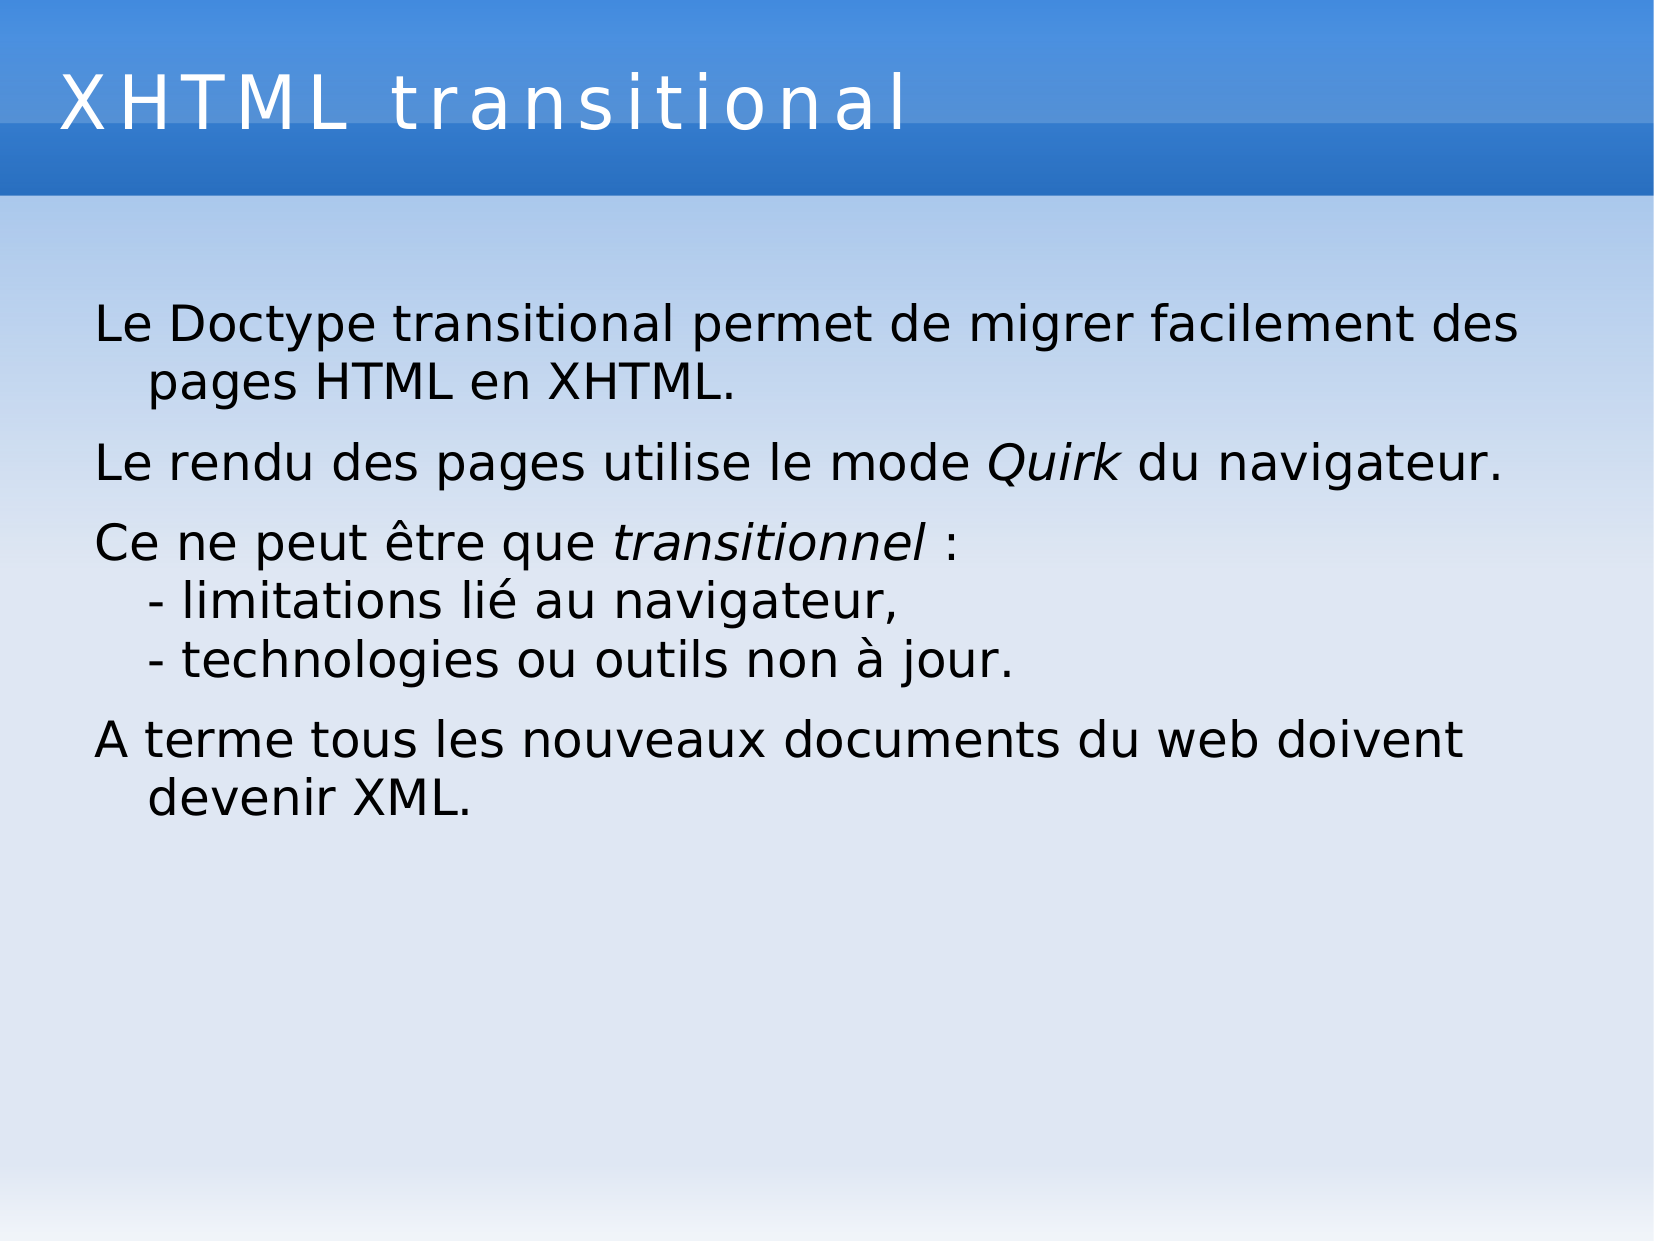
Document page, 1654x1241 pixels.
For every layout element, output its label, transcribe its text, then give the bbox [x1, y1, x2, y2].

list Le Doctype transitional permet de migrer facilement des pages HTML en XHTML. Le rendu des pages utilise le mode Quirk du navigateur. Ce ne peut être que transitionnel : - limitations lié au navigateur, - technologies ou outils non à jour. A terme tous les nouveaux documents du web doivent devenir XML. [76, 295, 1565, 980]
picture [0, 0, 1654, 1241]
title XHTML transitional [59, 29, 1625, 178]
